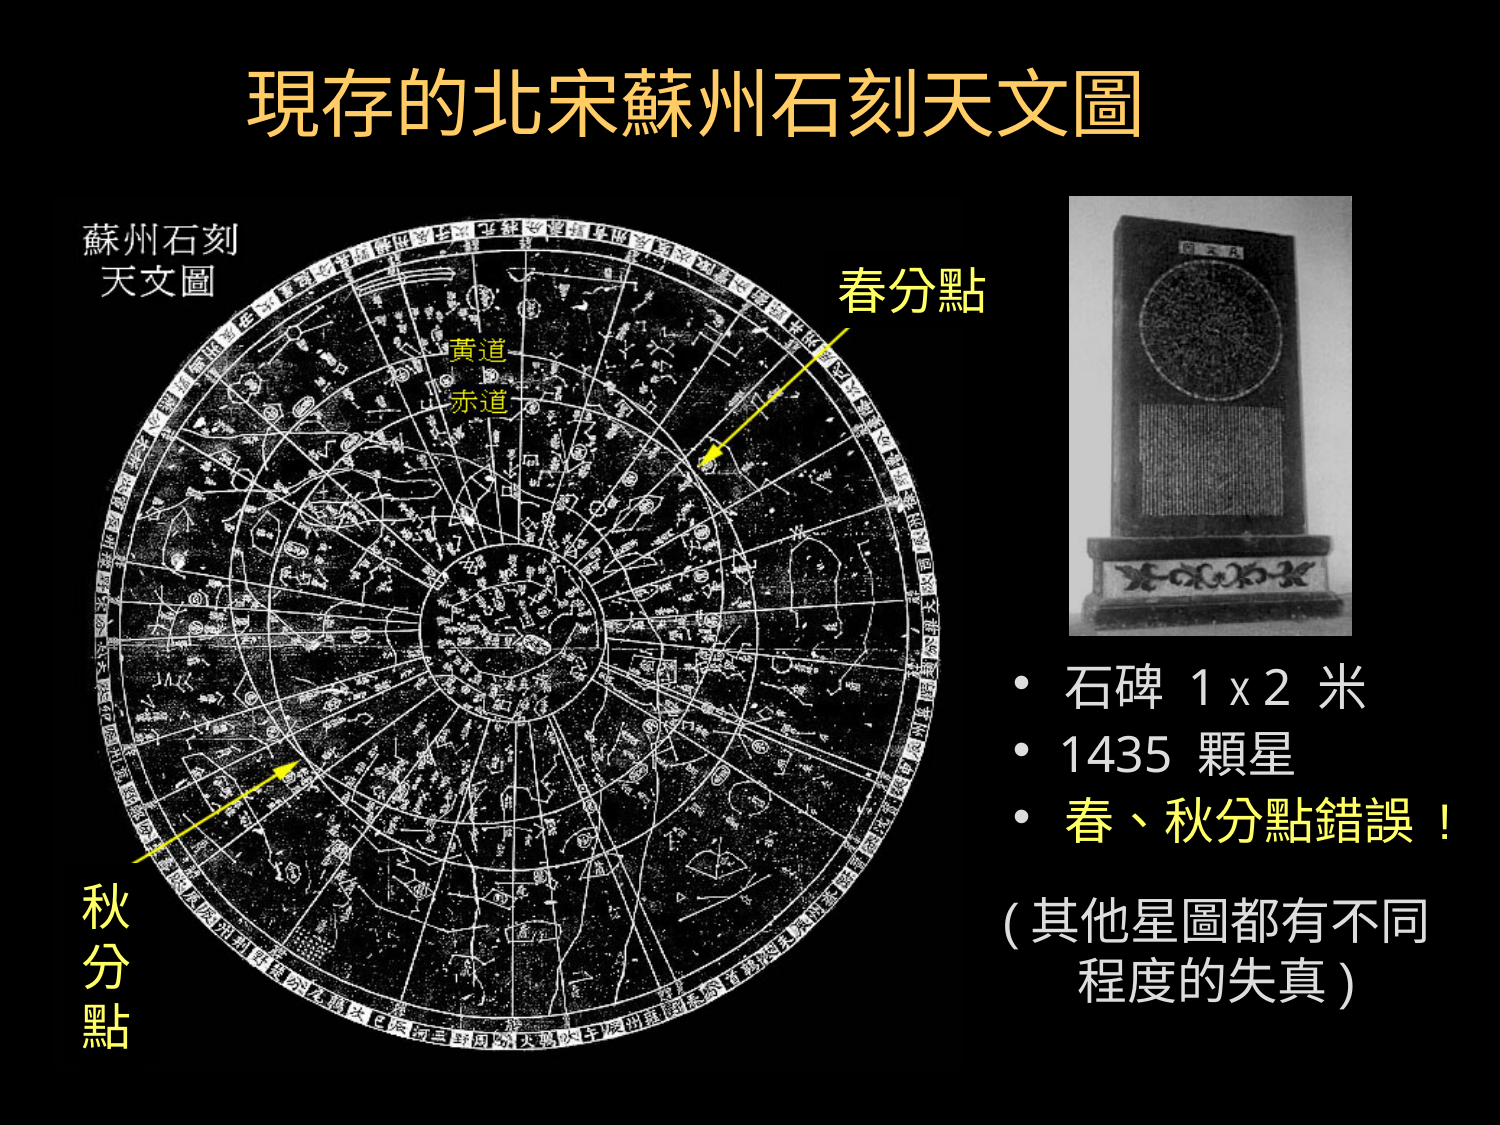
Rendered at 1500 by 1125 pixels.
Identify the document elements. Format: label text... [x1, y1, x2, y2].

text_box 石碑 1 x 2 米 1435 顆星 春、秋分點錯誤 ! [998, 668, 1459, 855]
text_box 現存的北宋蘇州石刻天文圖 [230, 48, 1223, 154]
picture [53, 196, 963, 1071]
text_box 秋 分 點 [62, 863, 161, 1067]
text_box 春分點 [823, 252, 1011, 328]
picture [1069, 196, 1352, 636]
text_box (其他星圖都有不同程度的失真) [986, 881, 1447, 1017]
